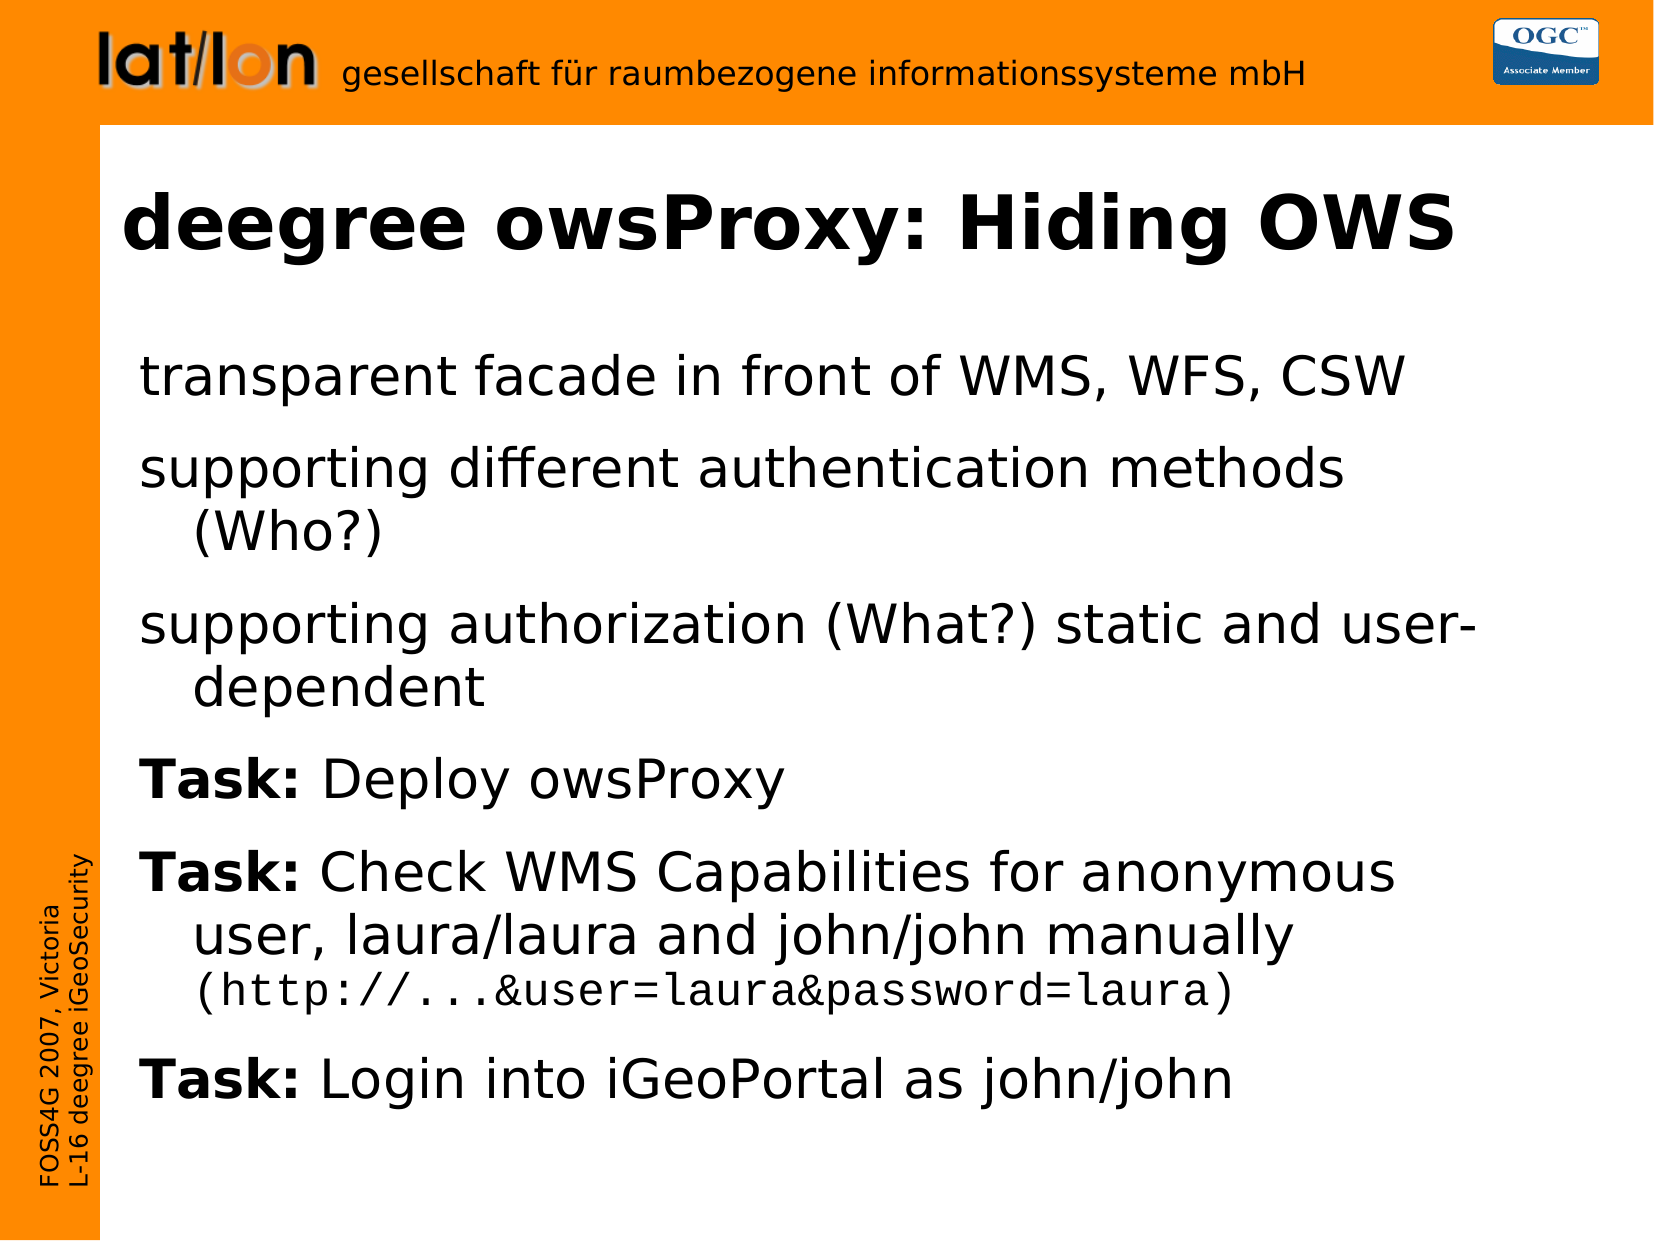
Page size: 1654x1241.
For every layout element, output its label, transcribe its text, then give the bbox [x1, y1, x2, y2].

list transparent facade in front of WMS, WFS, CSW supporting different authentication methods (Who?) supporting authorization (What?) static and user-dependent Task: Deploy owsProxy Task: Check WMS Capabilities for anonymous user, laura/laura and john/john manually (http://...&user=laura&password=laura) Task: Login into iGeoPortal as john/john [121, 344, 1534, 1127]
picture [87, 23, 324, 97]
title deegree owsProxy: Hiding OWS [121, 120, 1534, 328]
picture [1493, 18, 1599, 85]
